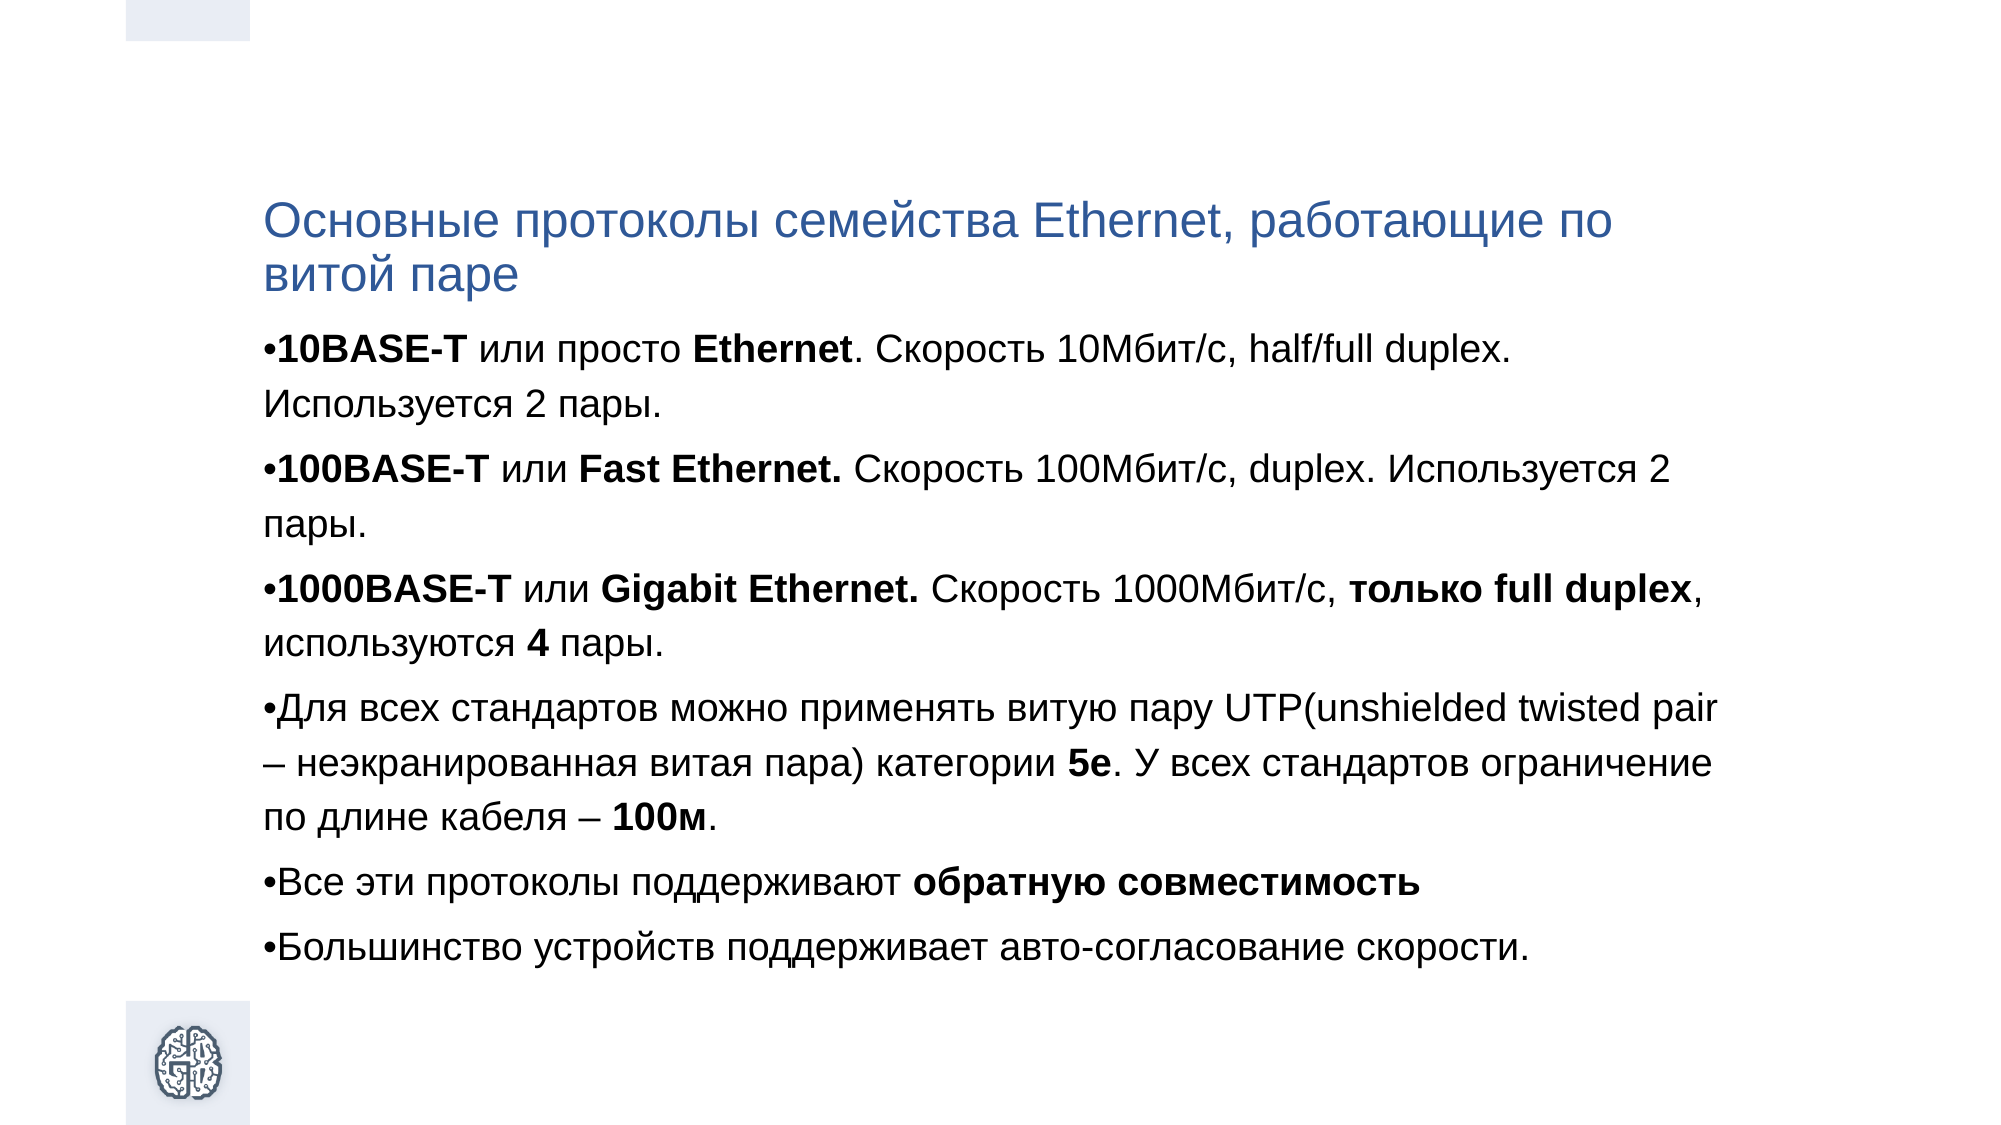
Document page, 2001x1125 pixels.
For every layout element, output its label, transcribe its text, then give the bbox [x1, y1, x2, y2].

picture [144, 1016, 232, 1110]
list •10BASE-T или просто Ethernet. Скорость 10Мбит/c, half/full duplex. Используется 2 пары. •100BASE-T или Fast Ethernet. Скорость 100Мбит/с, duplex. Используется 2 пары. •1000BASE-T или Gigabit Ethernet. Скорость 1000Мбит/с, только full duplex, используются 4 пары. •Для всех стандартов можно применять витую пару UTP(unshielded twisted pair – неэкранированная витая пара) категории 5e. У всех стандартов ограничение по длине кабеля – 100м. •Все эти протоколы поддерживают обратную совместимость •Большинство устройств поддерживает авто-согласование скорости. [248, 303, 1752, 1048]
title Основные протоколы семейства Ethernet, работающие по витой паре [248, 124, 1752, 303]
